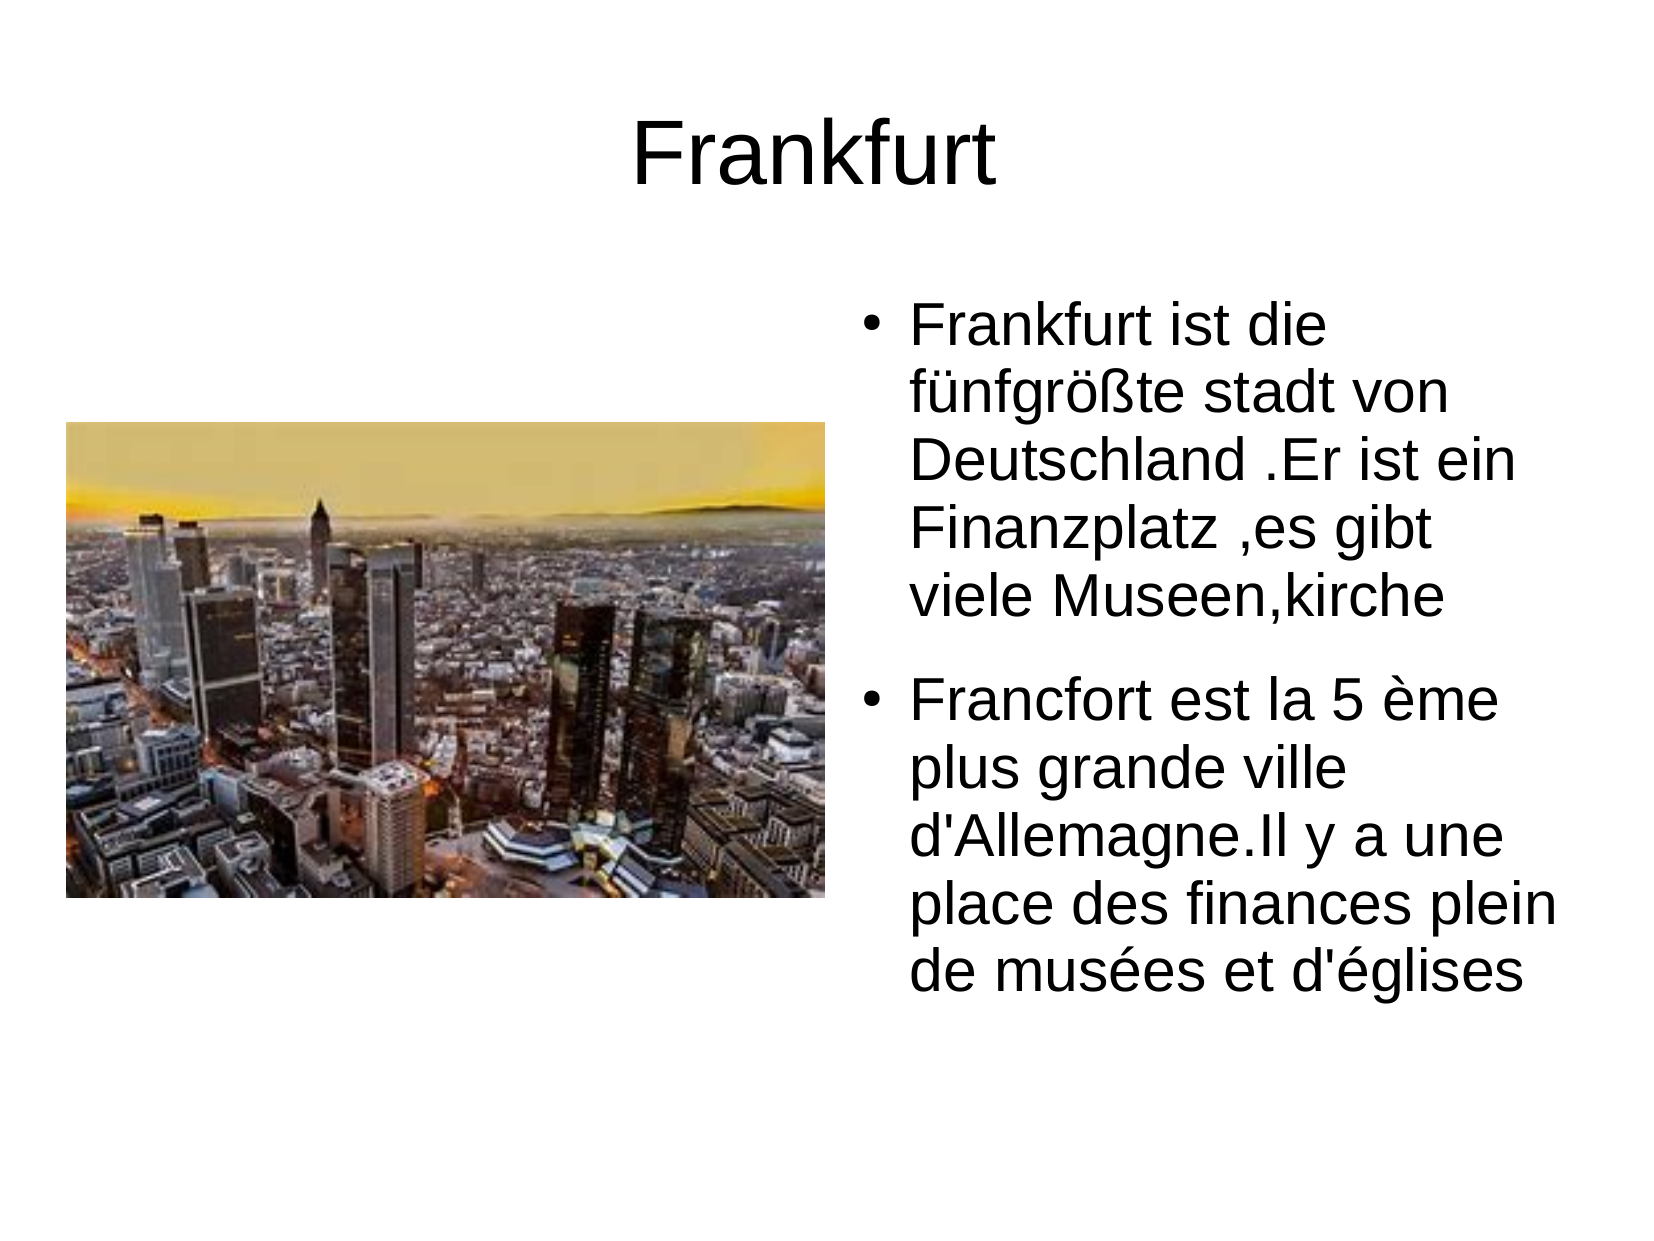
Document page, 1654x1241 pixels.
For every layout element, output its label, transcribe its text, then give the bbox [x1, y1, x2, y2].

list Francfort est la 5 ème plus grande ville d'Allemagne.Il y a une place des finances plein de musées et d'églises [845, 665, 1572, 1009]
list Frankfurt ist die fünfgrößte stadt von Deutschland .Er ist ein Finanzplatz ,es gibt viele Museen,kirche [845, 290, 1572, 634]
picture [66, 422, 825, 898]
title Frankfurt [82, 49, 1571, 257]
